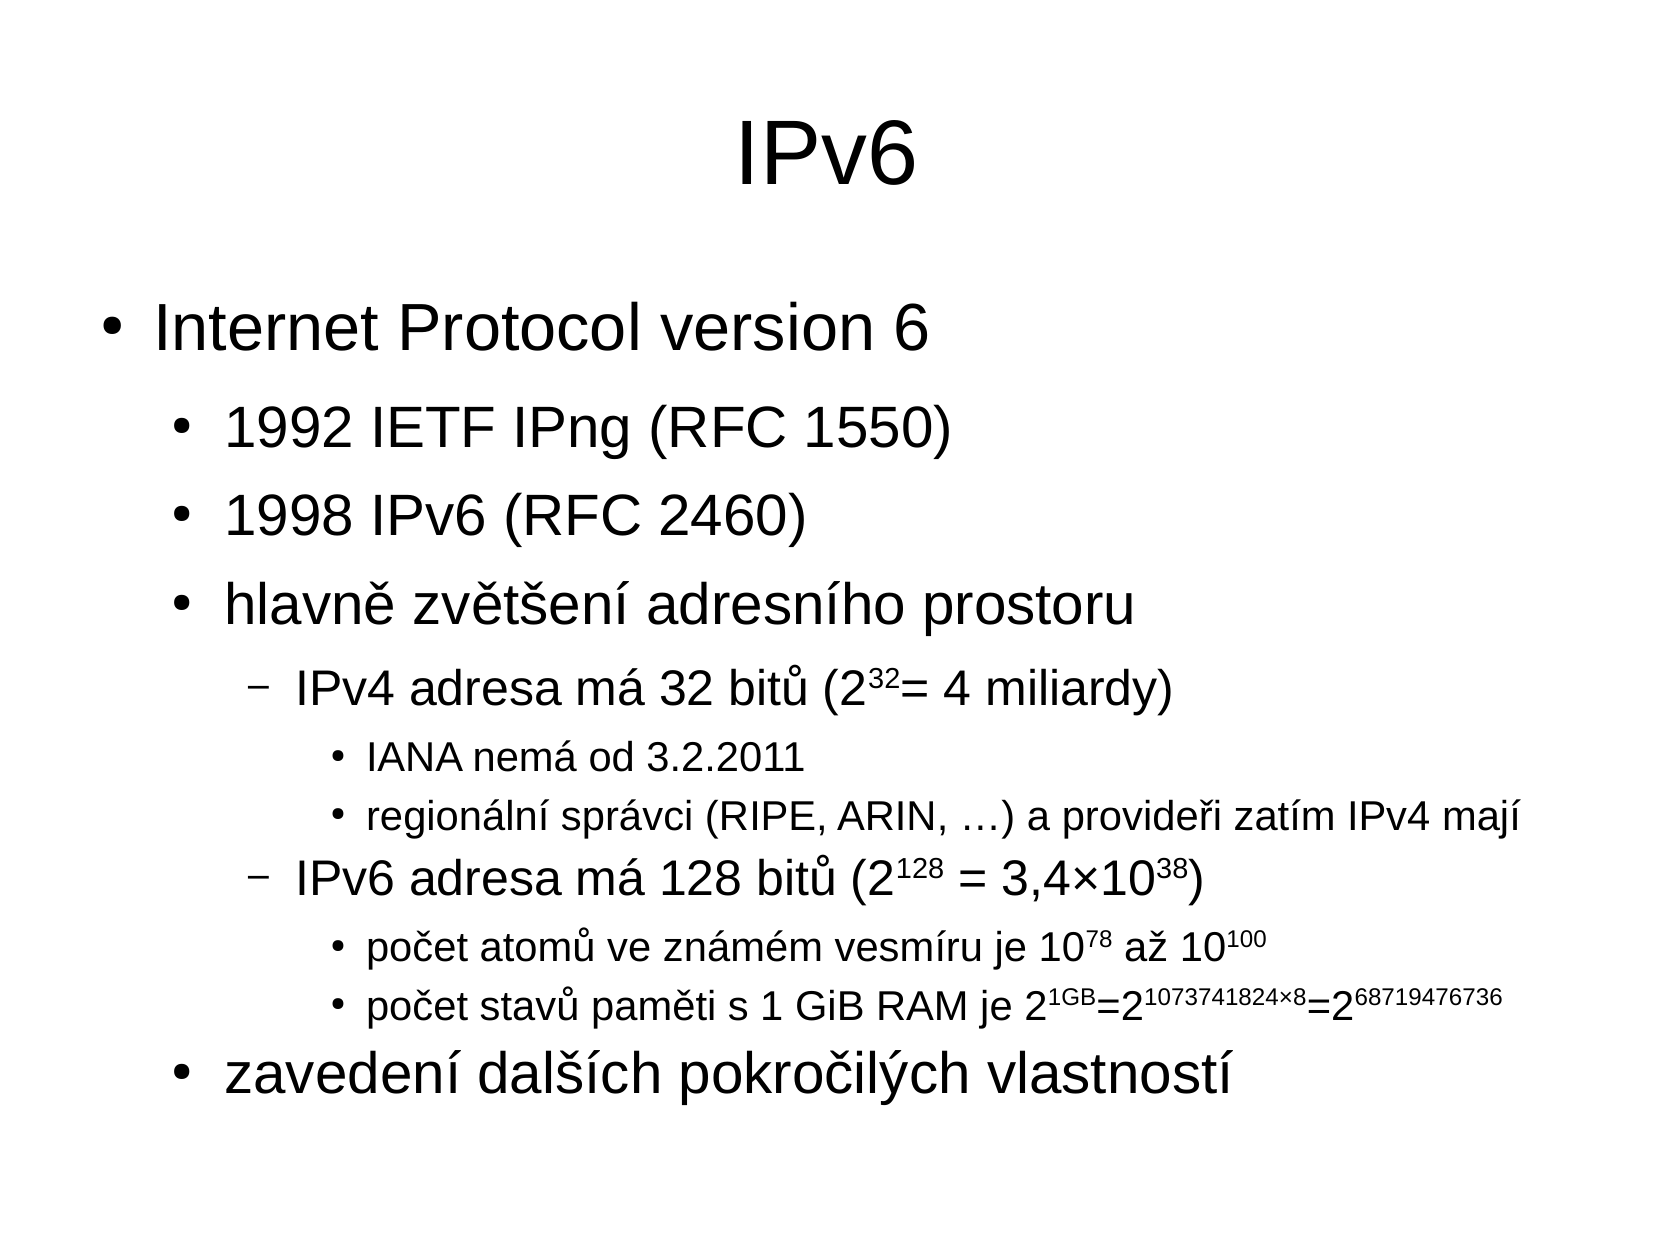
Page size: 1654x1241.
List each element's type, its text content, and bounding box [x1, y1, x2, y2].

title IPv6 [82, 49, 1571, 257]
list Internet Protocol version 6 1992 IETF IPng (RFC 1550) 1998 IPv6 (RFC 2460) hlavně zvětšení adresního prostoru IPv4 adresa má 32 bitů (232= 4 miliardy) IANA nemá od 3.2.2011 regionální správci (RIPE, ARIN, …) a provideři zatím IPv4 mají IPv6 adresa má 128 bitů (2128 = 3,4×1038) počet atomů ve známém vesmíru je 1078 až 10100 počet stavů paměti s 1 GiB RAM je 21GB=21073741824×8=268719476736 zavedení dalších pokročilých vlastností [82, 290, 1571, 1182]
